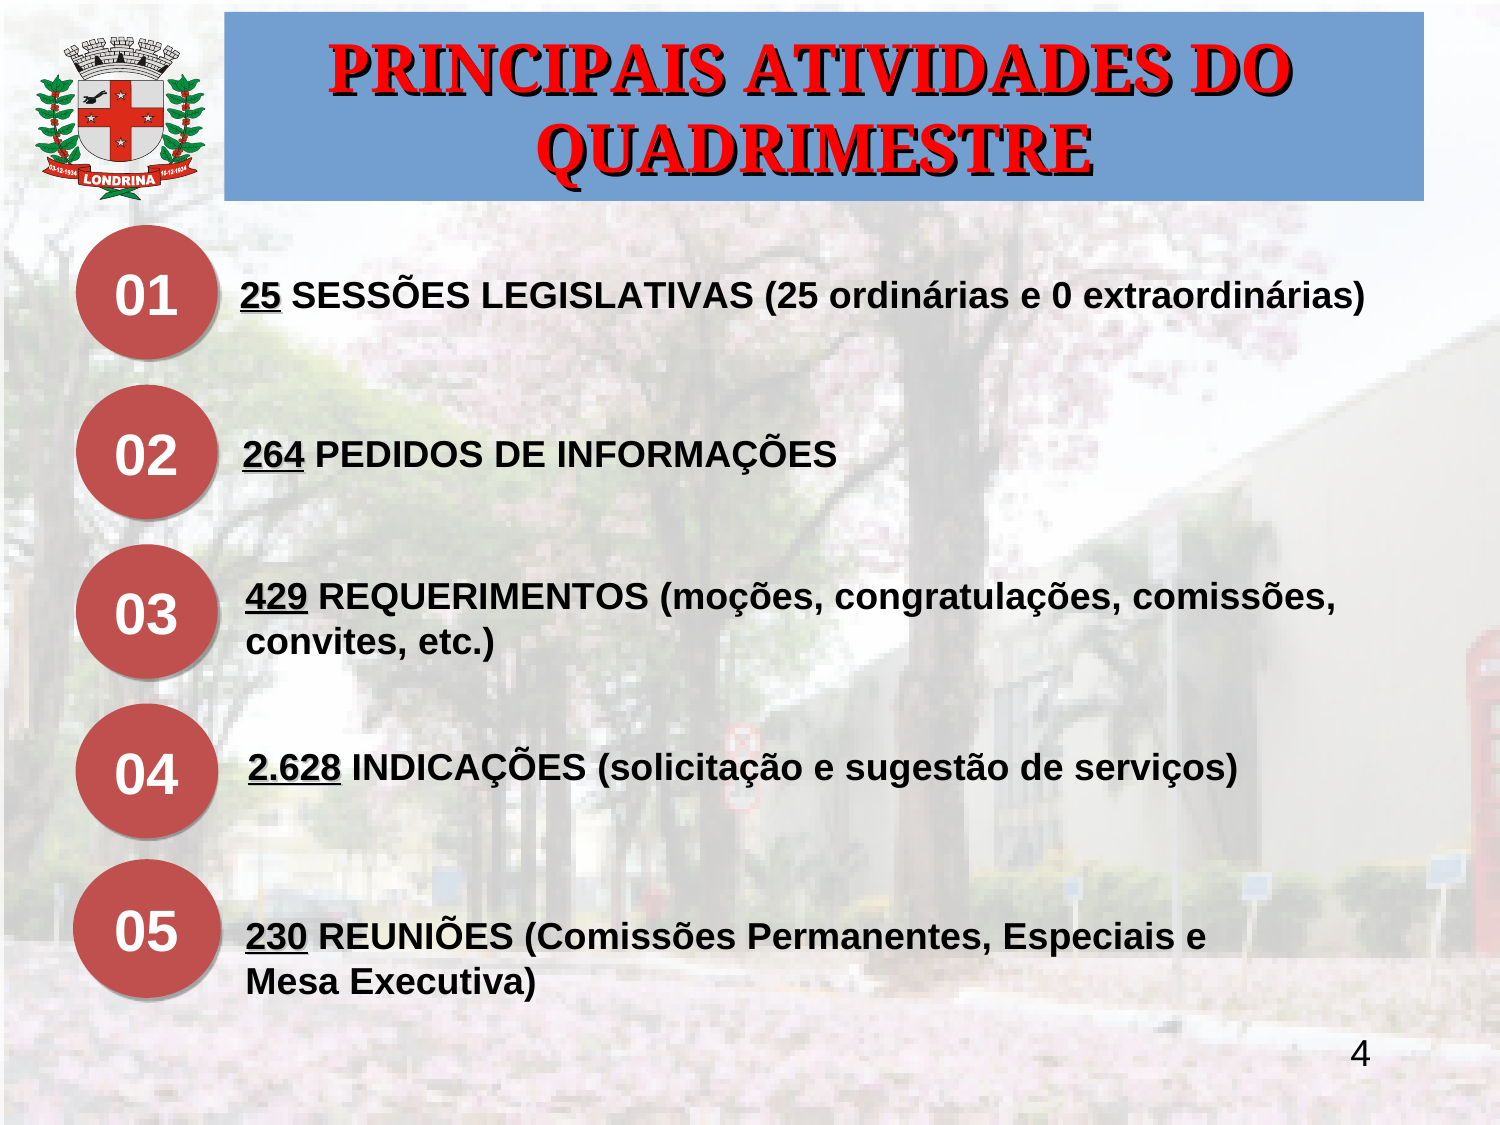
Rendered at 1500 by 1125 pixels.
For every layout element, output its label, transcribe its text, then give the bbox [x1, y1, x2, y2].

text_box PRINCIPAIS ATIVIDADES DO QUADRIMESTRE [224, 11, 1424, 201]
text_box 01 [75, 225, 218, 360]
text_box <número> [1335, 1021, 1500, 1092]
text_box 04 [75, 703, 219, 839]
text_box 230 REUNIÕES (Comissões Permanentes, Especiais e Mesa Executiva) [230, 904, 1264, 1013]
text_box 03 [75, 544, 218, 679]
text_box 264 PEDIDOS DE INFORMAÇÕES [227, 422, 1365, 491]
text_box 02 [76, 384, 218, 520]
picture [35, 36, 206, 201]
text_box 429 REQUERIMENTOS (moções, congratulações, comissões, convites, etc.) [230, 564, 1376, 680]
text_box 05 [72, 859, 221, 998]
text_box 2.628 INDICAÇÕES (solicitação e sugestão de serviços) [232, 735, 1471, 804]
text_box 25 SESSÕES LEGISLATIVAS (25 ordinárias e 0 extraordinárias) [224, 263, 1435, 355]
